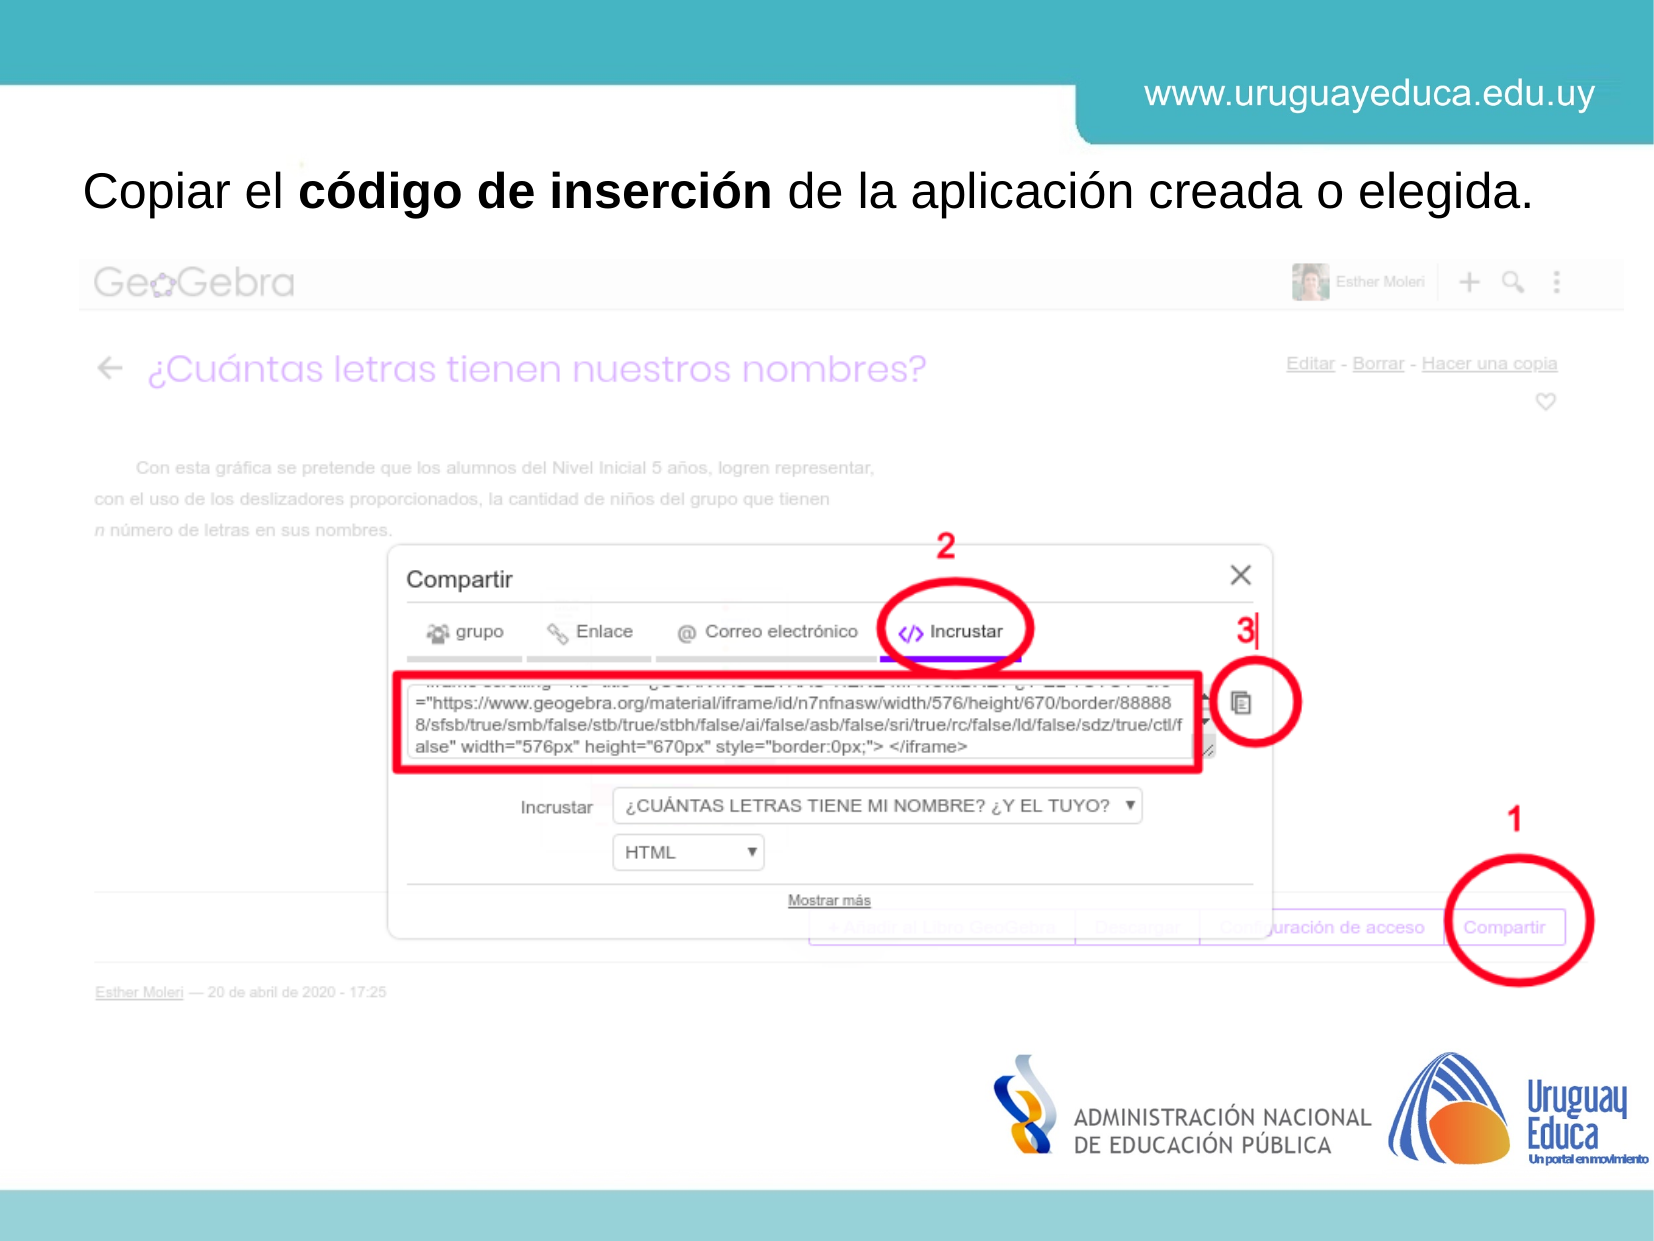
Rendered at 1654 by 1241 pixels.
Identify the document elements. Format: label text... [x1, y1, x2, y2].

picture [0, 0, 1654, 1241]
title Copiar el código de inserción de la aplicación creada o elegida. [82, 0, 1648, 438]
